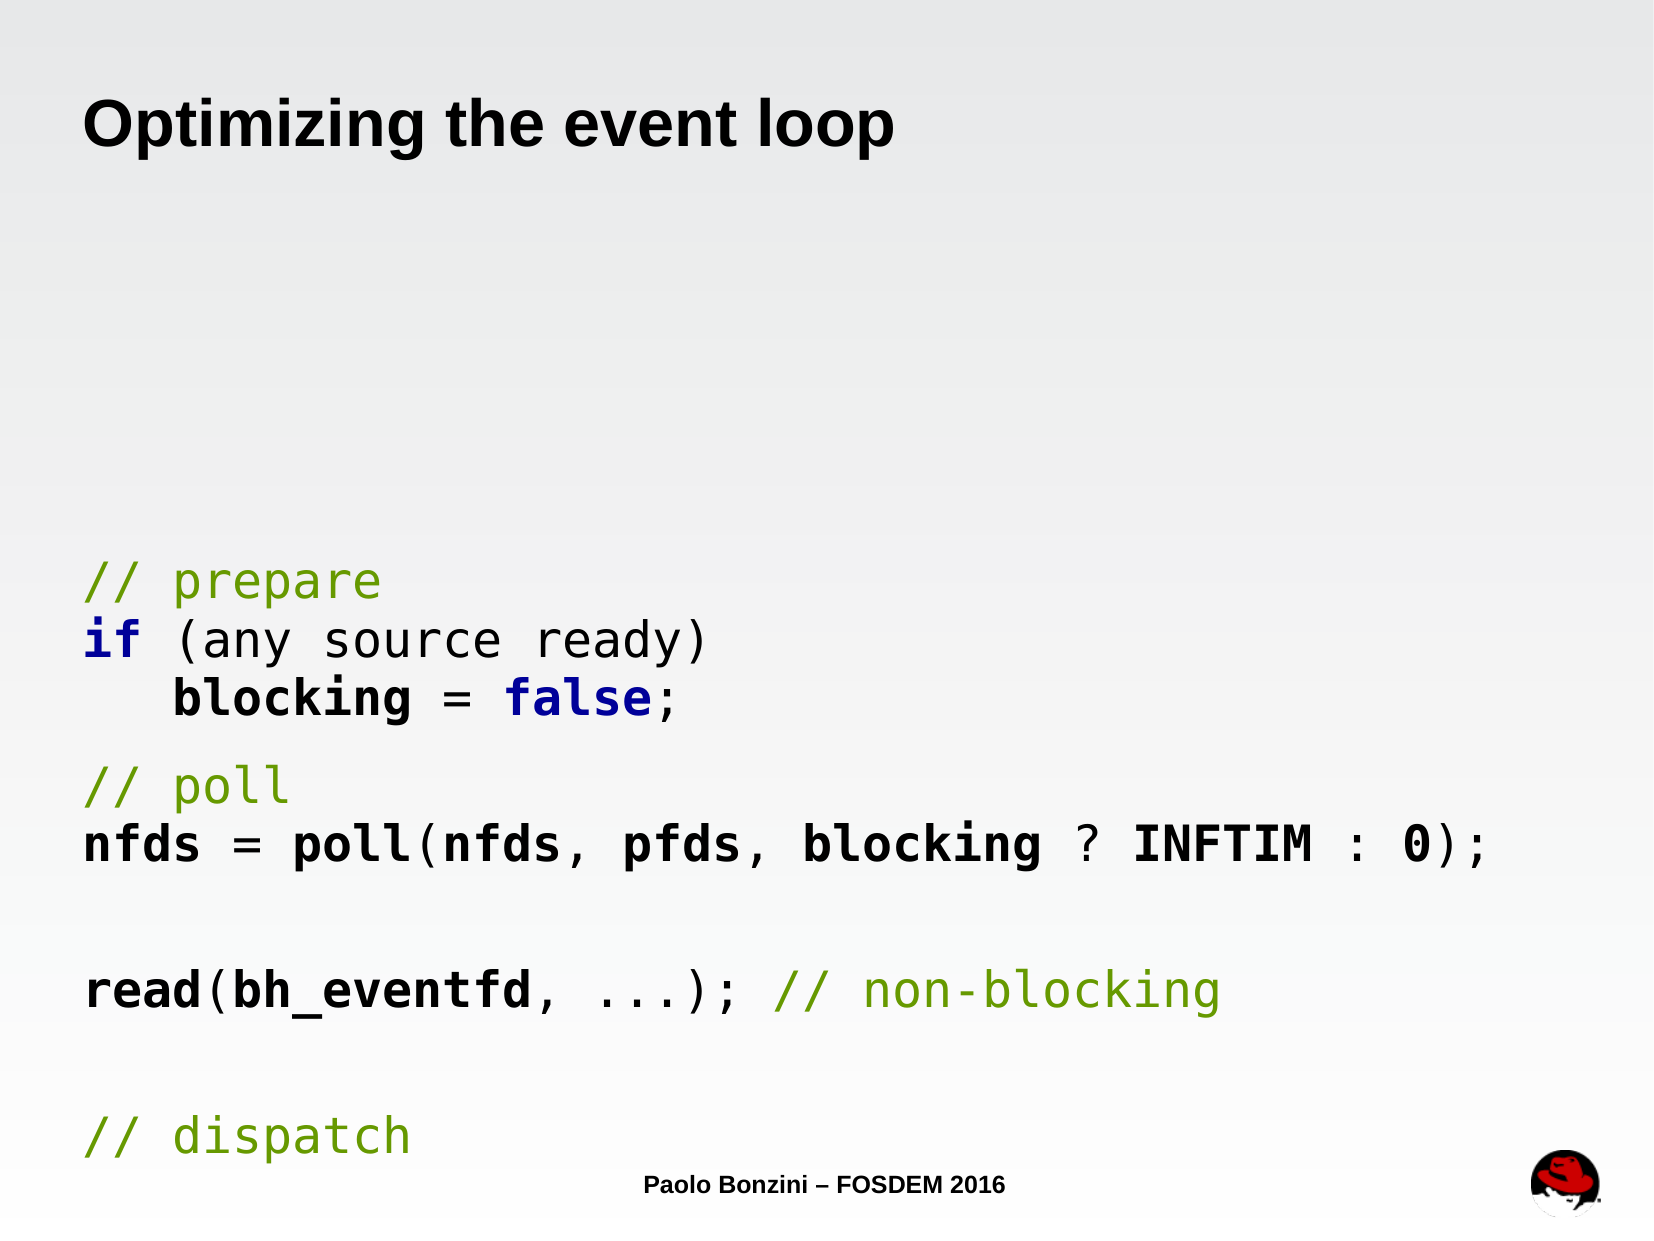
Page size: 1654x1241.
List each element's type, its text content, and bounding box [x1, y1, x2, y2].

list // prepare if (any source ready) blocking = false; // poll nfds = poll(nfds, pfds, blocking ? INFTIM : 0); read(bh_eventfd, ...); // non-blocking // dispatch [82, 260, 1571, 1166]
title Optimizing the event loop [82, 19, 1571, 227]
picture [0, 0, 1654, 1241]
